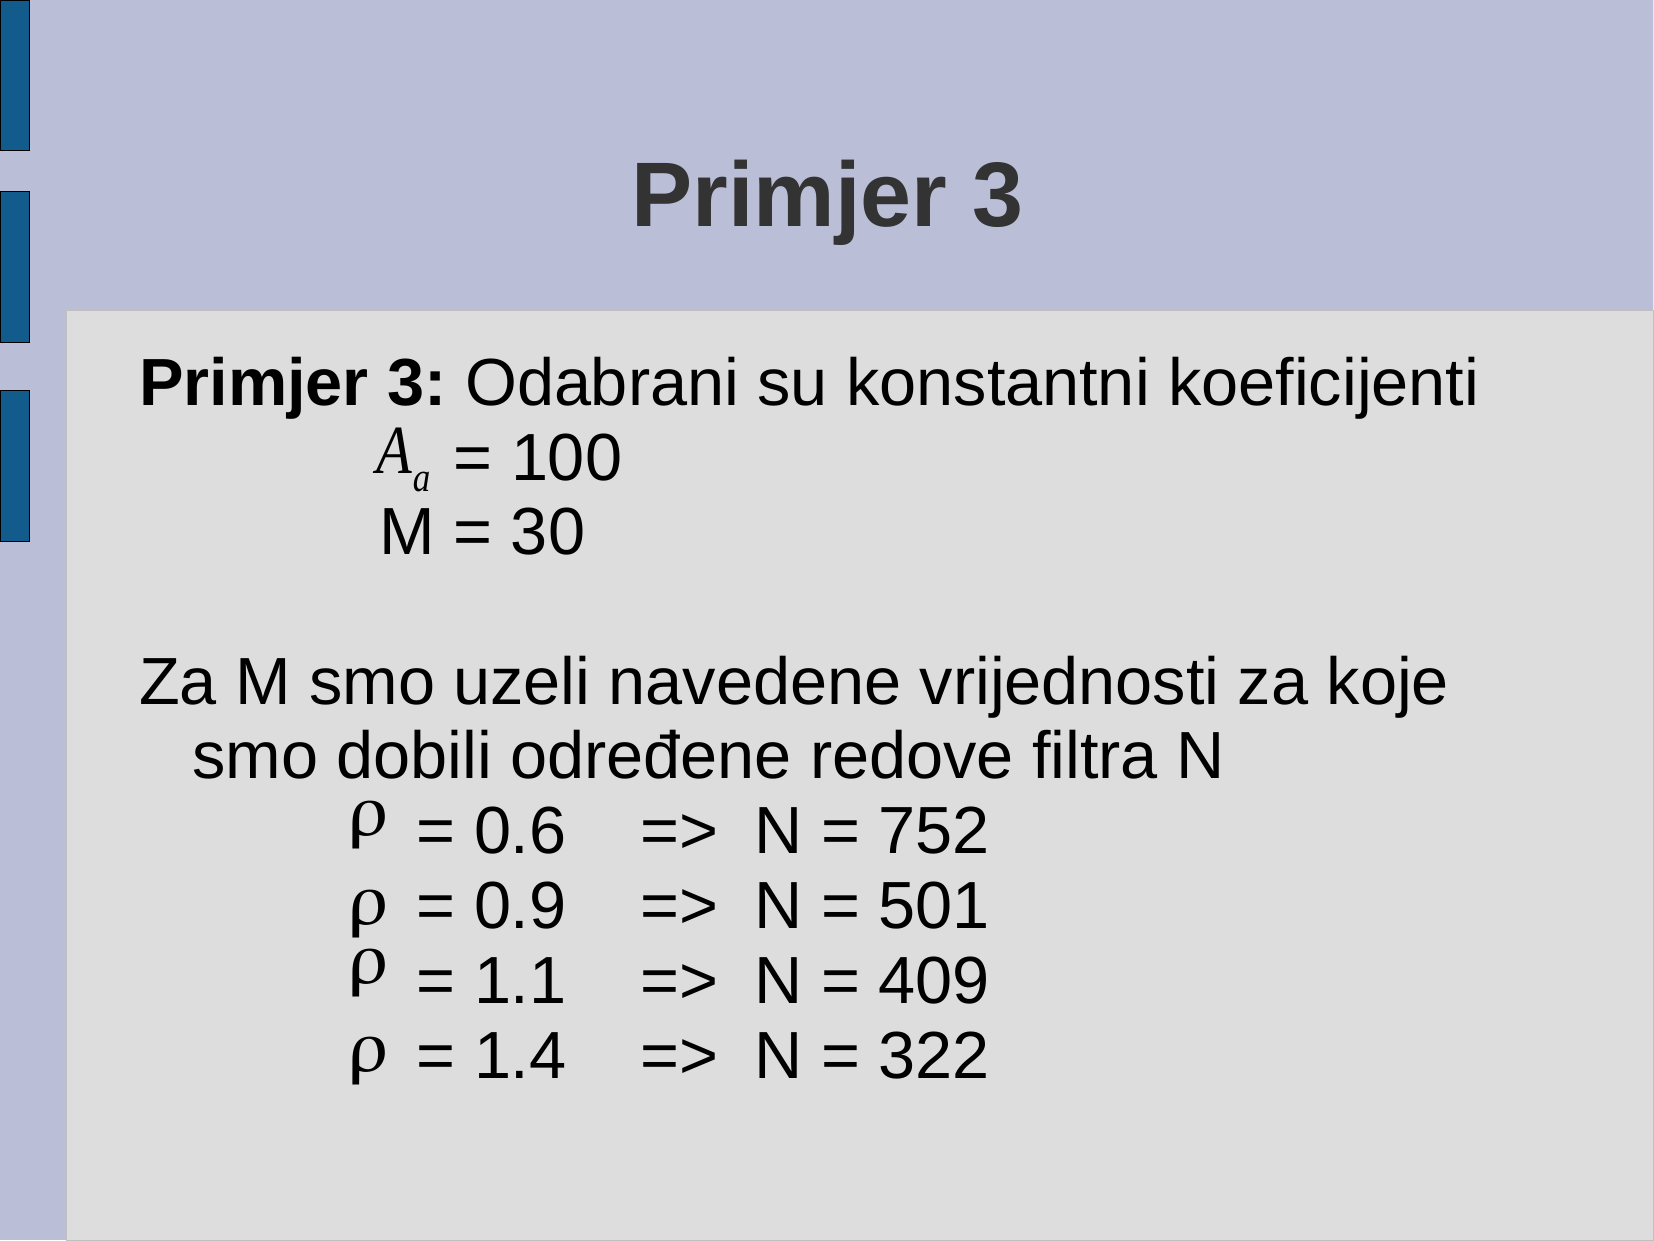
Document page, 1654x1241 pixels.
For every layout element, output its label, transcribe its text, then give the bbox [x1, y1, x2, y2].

chart [354, 413, 443, 502]
list Primjer 3: Odabrani su konstantni koeficijenti = 100 M = 30 Za M smo uzeli navedene vrijednosti za koje smo dobili određene redove filtra N = 0.6 => N = 752 = 0.9 => N = 501 = 1.1 => N = 409 = 1.4 => N = 322 [121, 344, 1534, 1112]
chart [324, 767, 414, 1093]
title Primjer 3 [121, 98, 1534, 291]
